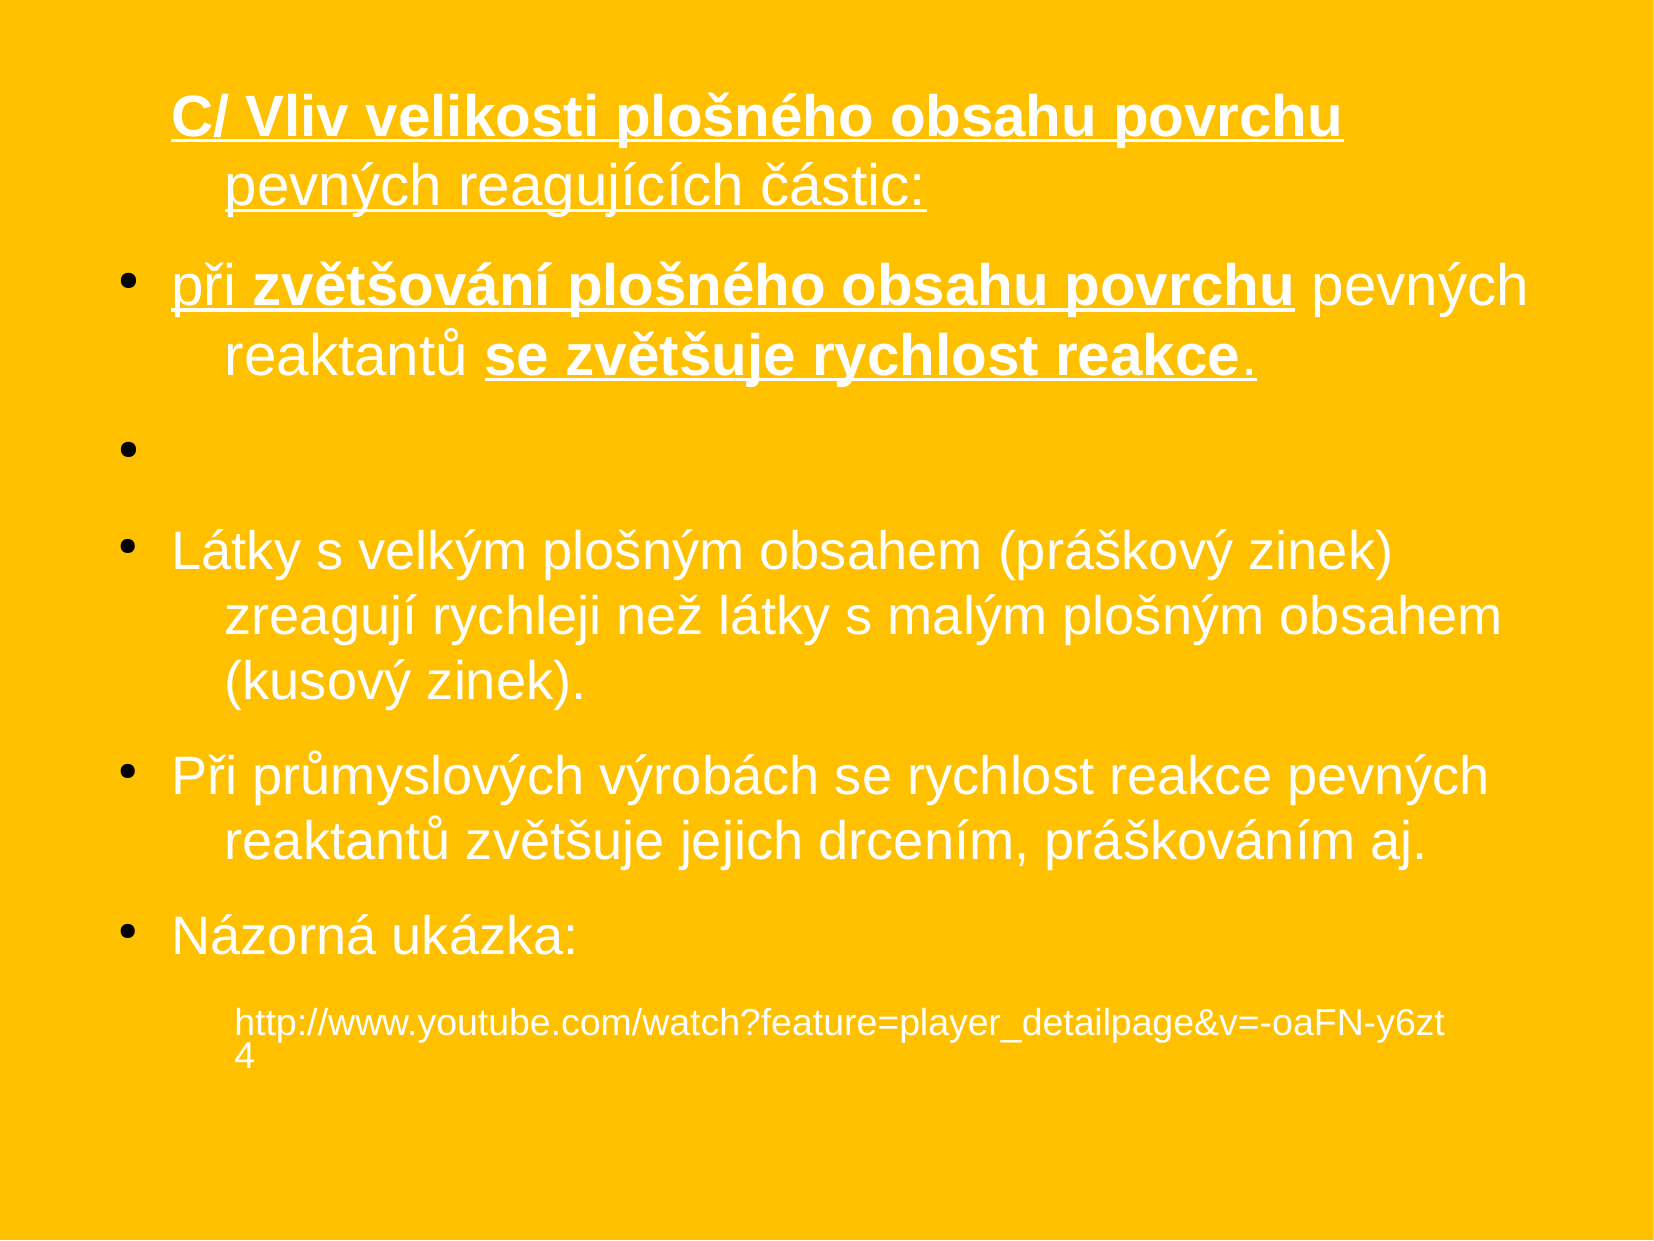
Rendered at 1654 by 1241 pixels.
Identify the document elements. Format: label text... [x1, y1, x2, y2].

text_box http://www.youtube.com/watch?feature=player_detailpage&v=-oaFN-y6zt4 [219, 993, 1477, 1093]
list C/ Vliv velikosti plošného obsahu povrchu pevných reagujících částic: při zvětšování plošného obsahu povrchu pevných reaktantů se zvětšuje rychlost reakce. Látky s velkým plošným obsahem (práškový zinek) zreagují rychleji než látky s malým plošným obsahem (kusový zinek). Při průmyslových výrobách se rychlost reakce pevných reaktantů zvětšuje jejich drcením, práškováním aj. Názorná ukázka: [82, 77, 1571, 1063]
